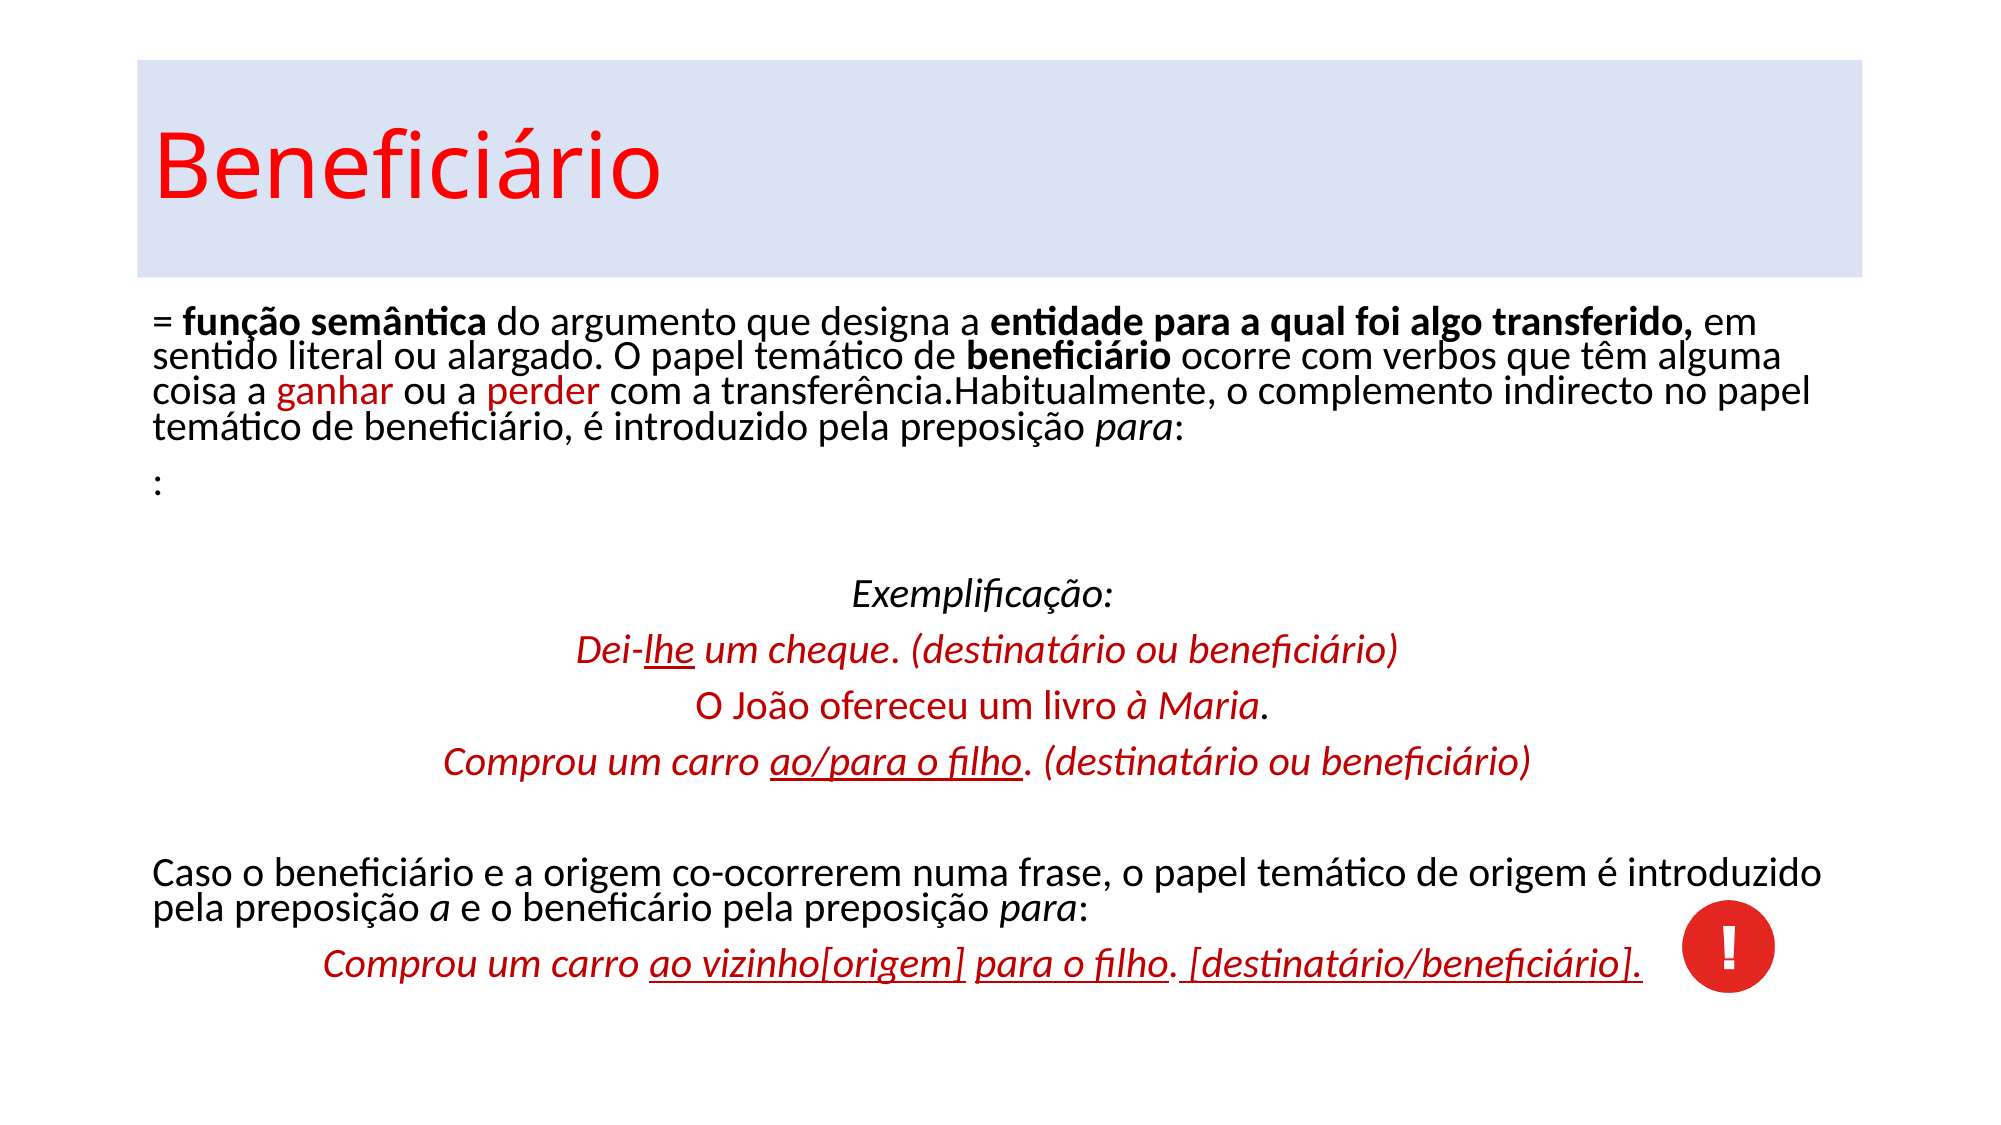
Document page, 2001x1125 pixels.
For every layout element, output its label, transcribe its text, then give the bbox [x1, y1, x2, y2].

list = função semântica do argumento que designa a entidade para a qual foi algo transferido, em sentido literal ou alargado. O papel temático de beneficiário ocorre com verbos que têm alguma coisa a ganhar ou a perder com a transferência.Habitualmente, o complemento indirecto no papel temático de beneficiário, é introduzido pela preposição para: : Exemplificação: Dei-lhe um cheque. (destinatário ou beneficiário) O João ofereceu um livro à Maria. Comprou um carro ao/para o filho. (destinatário ou beneficiário) Caso o beneficiário e a origem co-ocorrerem numa frase, o papel temático de origem é introduzido pela preposição a e o beneficário pela preposição para: Comprou um carro ao vizinho[origem] para o filho. [destinatário/beneficiário]. [137, 299, 1863, 1014]
title Beneficiário [137, 59, 1863, 278]
picture [1682, 900, 1775, 993]
